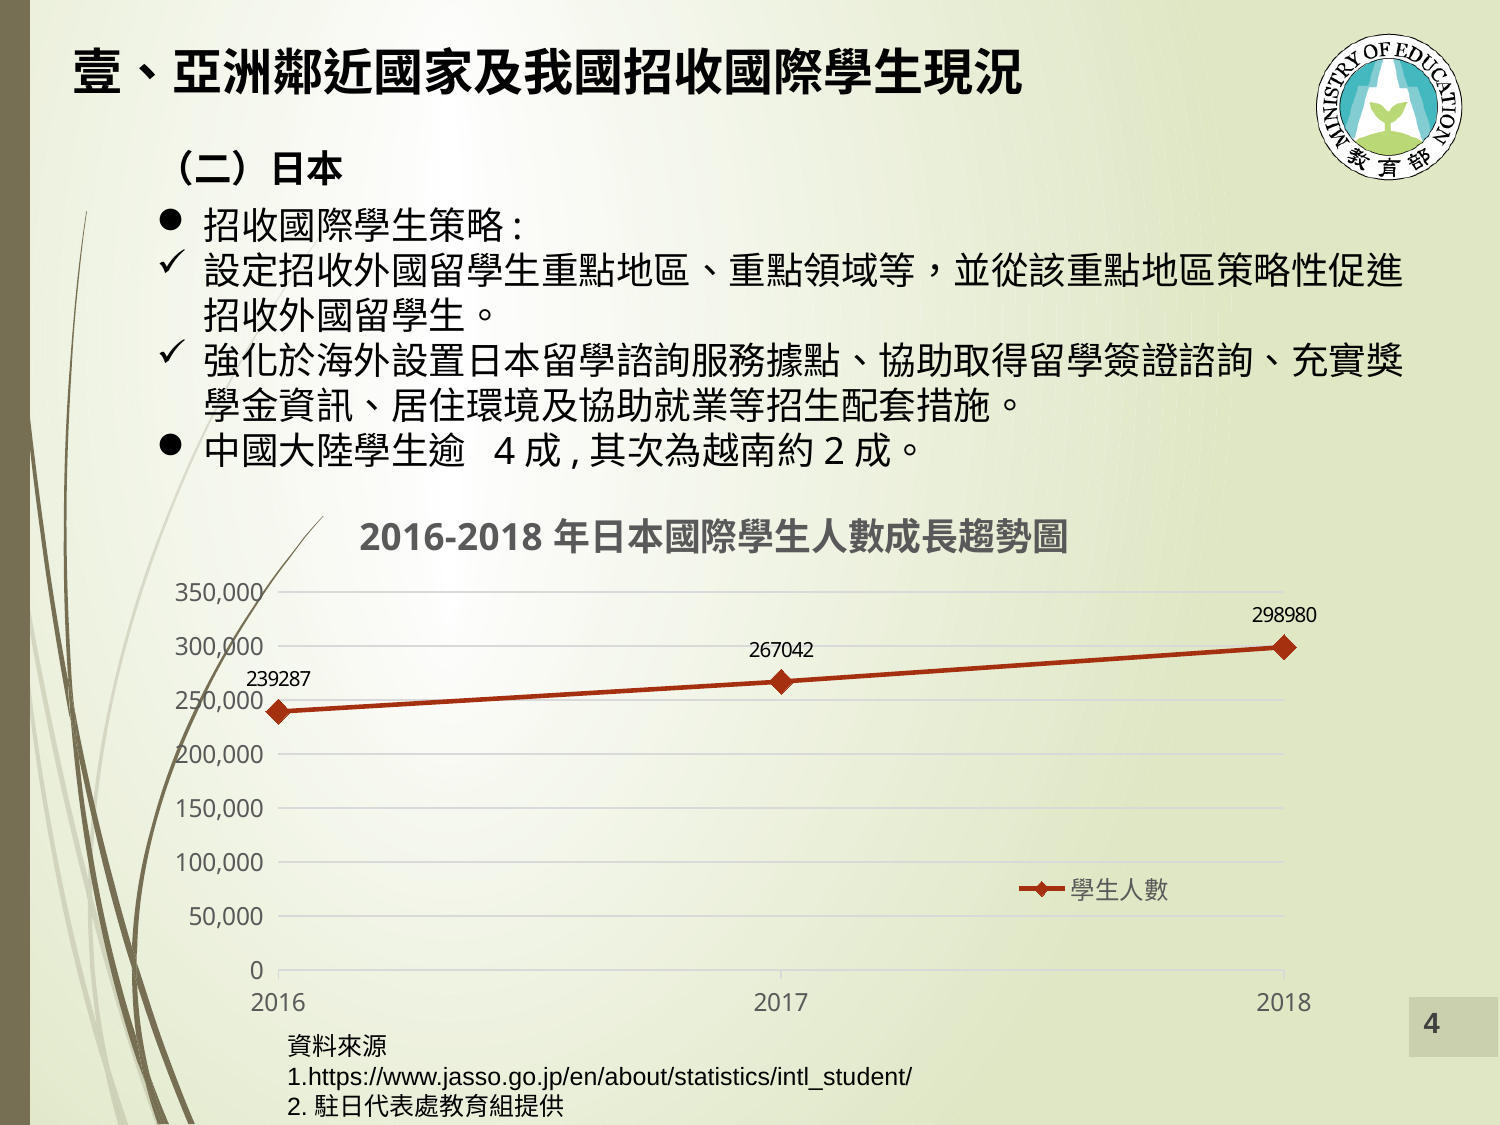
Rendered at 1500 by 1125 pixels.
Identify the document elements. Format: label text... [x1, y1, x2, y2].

picture [1305, 30, 1469, 184]
text_box 資料來源 1.https://www.jasso.go.jp/en/about/statistics/intl_student/ 2.駐日代表處教育組提供 [272, 1023, 1387, 1125]
text_box 壹、亞洲鄰近國家及我國招收國際學生現況 [58, 33, 1156, 109]
chart [174, 483, 1322, 1077]
text_box （二）日本 招收國際學生策略: 設定招收外國留學生重點地區、重點領域等，並從該重點地區策略性促進招收外國留學生。 強化於海外設置日本留學諮詢服務據點、協助取得留學簽證諮詢、充實獎學金資訊、居住環境及協助就業等招生配套措施。 中國大陸學生逾 4成,其次為越南約2成。 [141, 137, 1445, 480]
slide_number <編號> [1408, 997, 1499, 1057]
